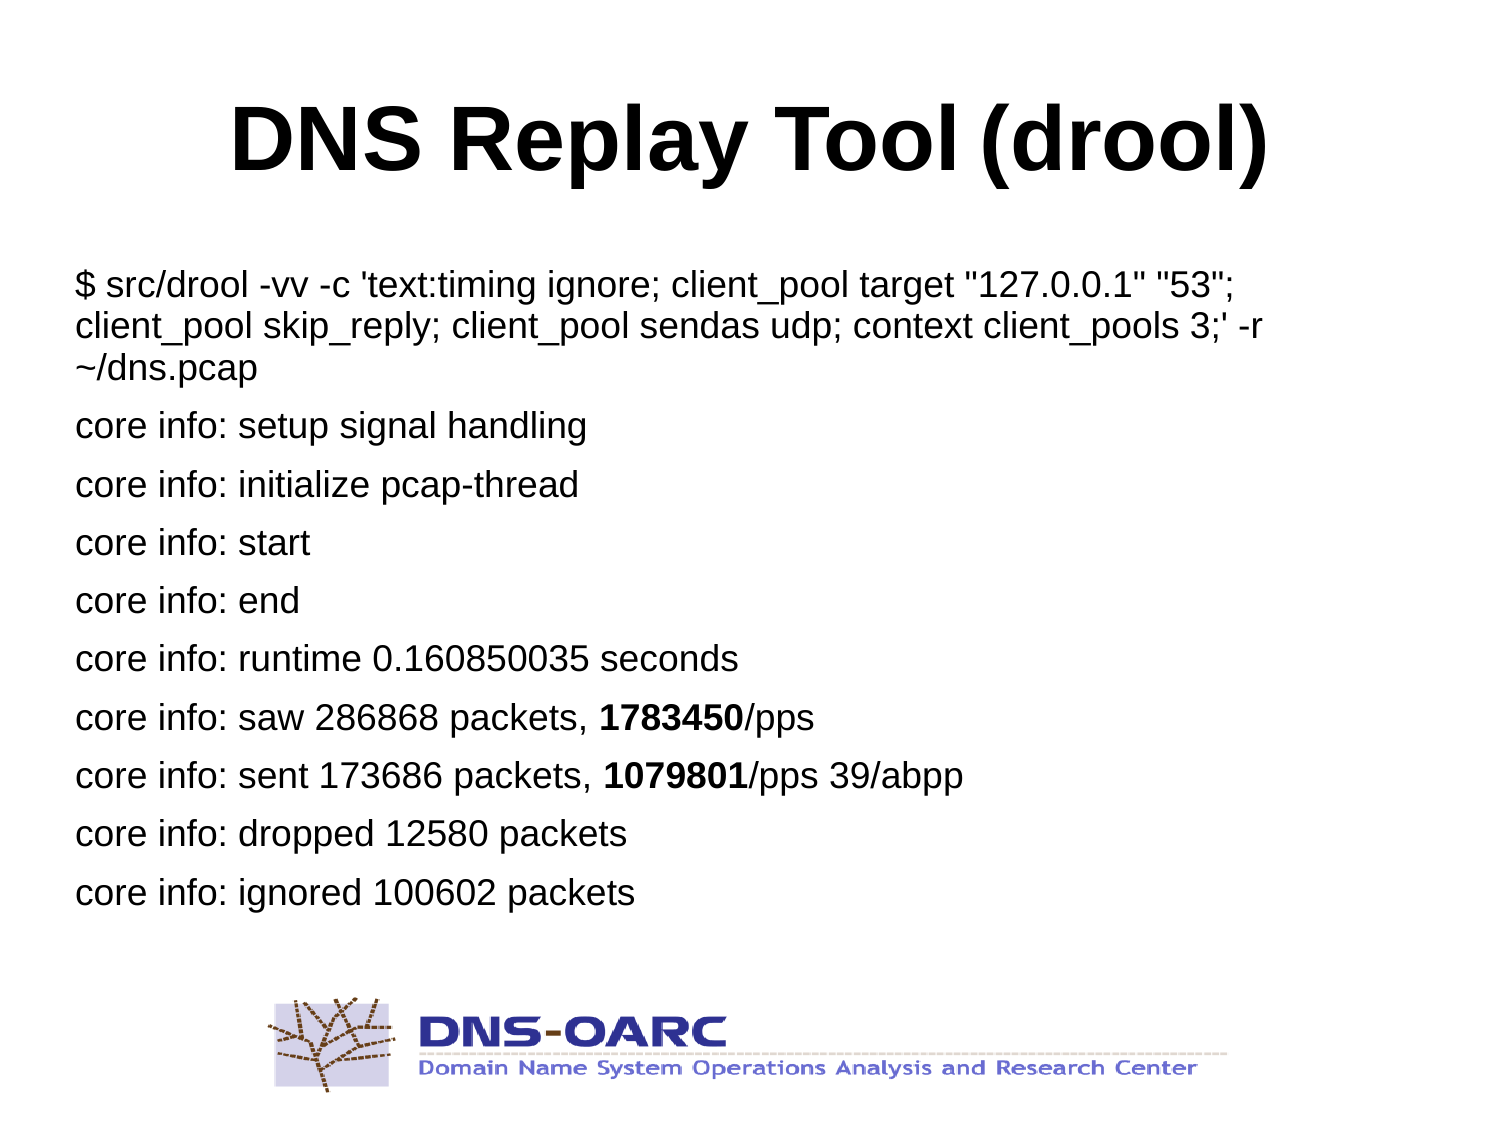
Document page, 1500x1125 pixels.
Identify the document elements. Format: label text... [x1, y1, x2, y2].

list $ src/drool -vv -c 'text:timing ignore; client_pool target "127.0.0.1" "53"; client_pool skip_reply; client_pool sendas udp; context client_pools 3;' -r ~/dns.pcap core info: setup signal handling core info: initialize pcap-thread core info: start core info: end core info: runtime 0.160850035 seconds core info: saw 286868 packets, 1783450/pps core info: sent 173686 packets, 1079801/pps 39/abpp core info: dropped 12580 packets core info: ignored 100602 packets [75, 263, 1425, 916]
picture [214, 991, 1259, 1099]
title DNS Replay Tool (drool) [75, 44, 1425, 233]
